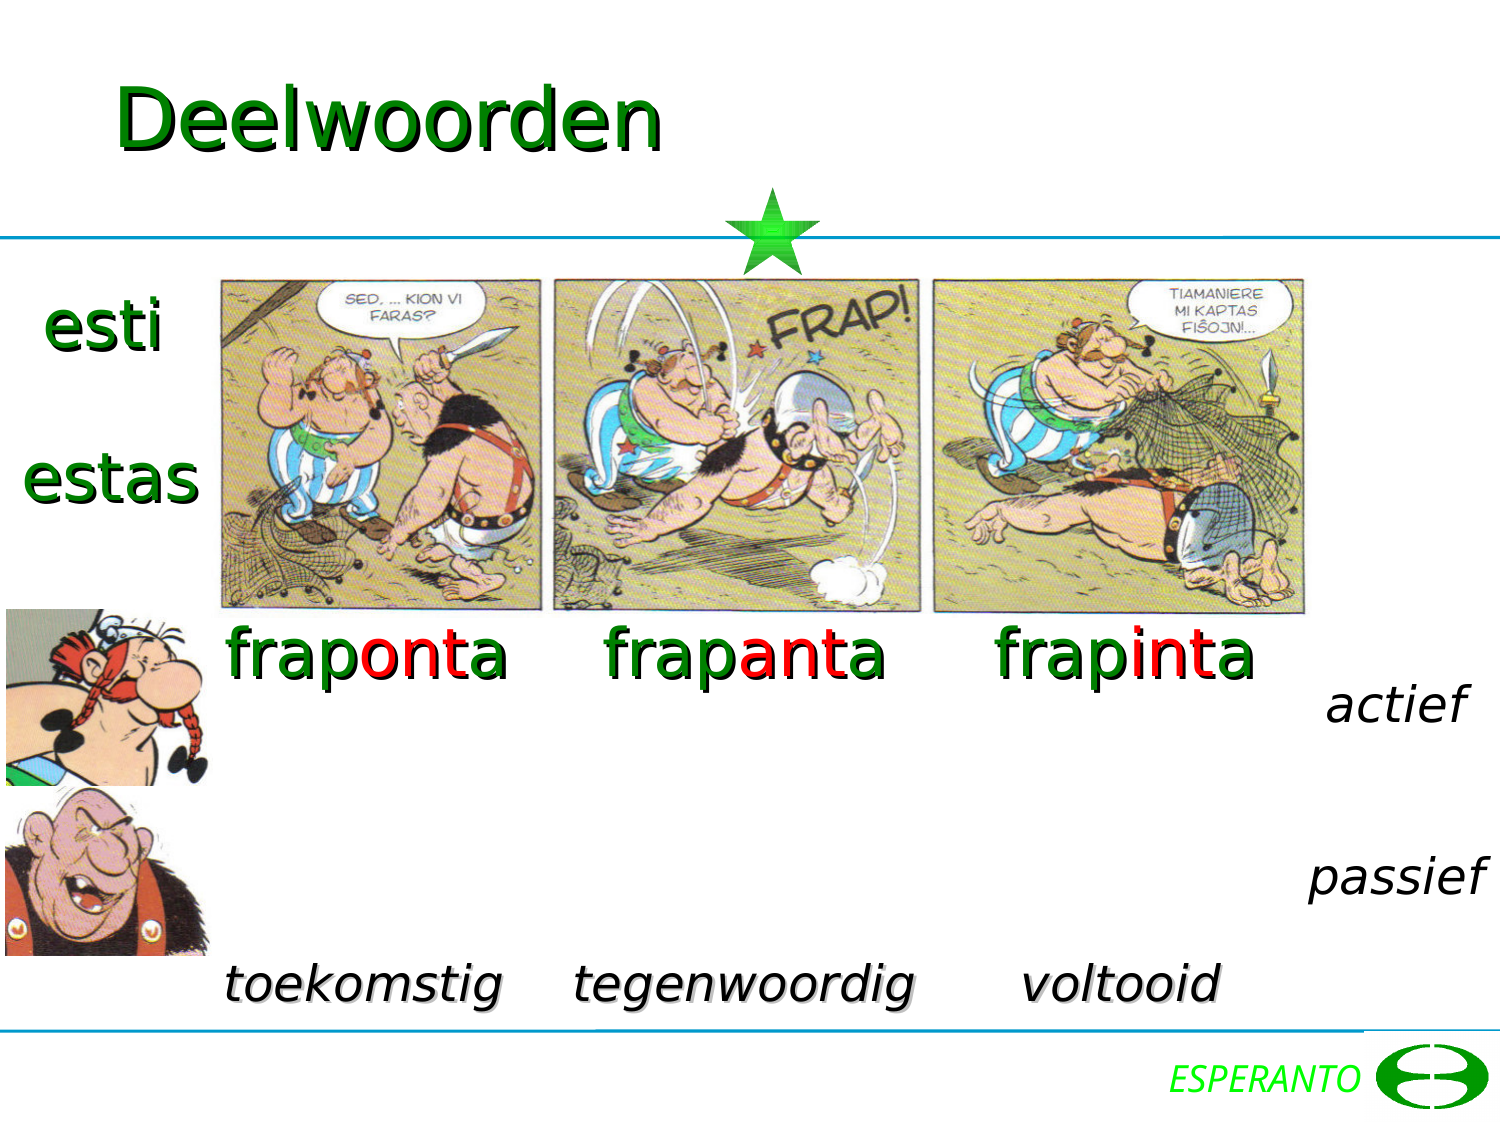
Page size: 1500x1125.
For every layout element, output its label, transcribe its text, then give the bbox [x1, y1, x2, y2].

title Deelwoorden [112, 13, 1448, 237]
picture [1364, 1032, 1500, 1122]
text_box passief [1293, 844, 1500, 934]
text_box actief [1311, 673, 1481, 741]
picture [5, 277, 1312, 956]
list esti estas fraponta frapanta frapinta toekomstig tegenwoordig voltooid [0, 299, 1500, 1029]
